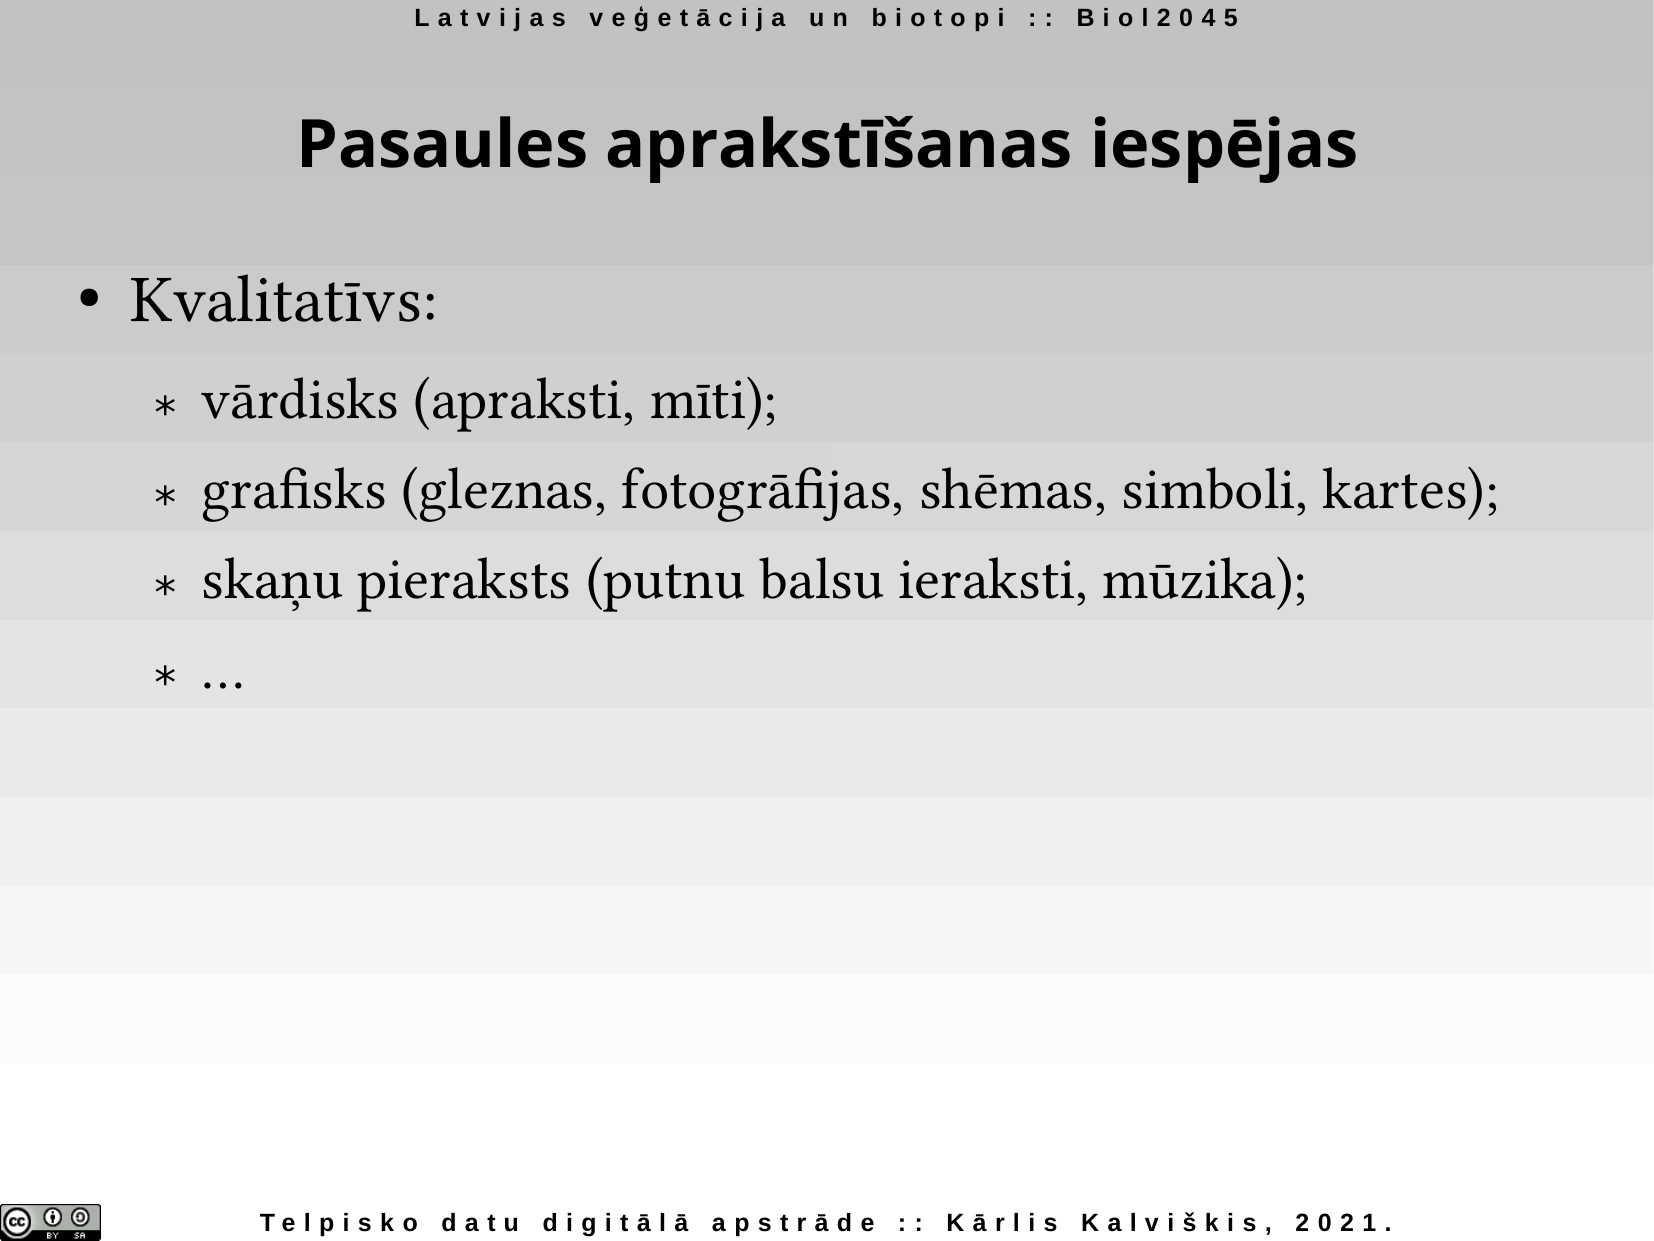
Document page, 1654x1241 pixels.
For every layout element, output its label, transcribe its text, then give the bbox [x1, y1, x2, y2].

picture [0, 0, 1654, 1241]
list Kvalitatīvs: vārdisks (apraksti, mīti); grafisks (gleznas, fotogrāfijas, shēmas, simboli, kartes); skaņu pieraksts (putnu balsu ieraksti, mūzika); ... [59, 261, 1596, 1189]
title Pasaules aprakstīšanas iespējas [59, 37, 1596, 246]
